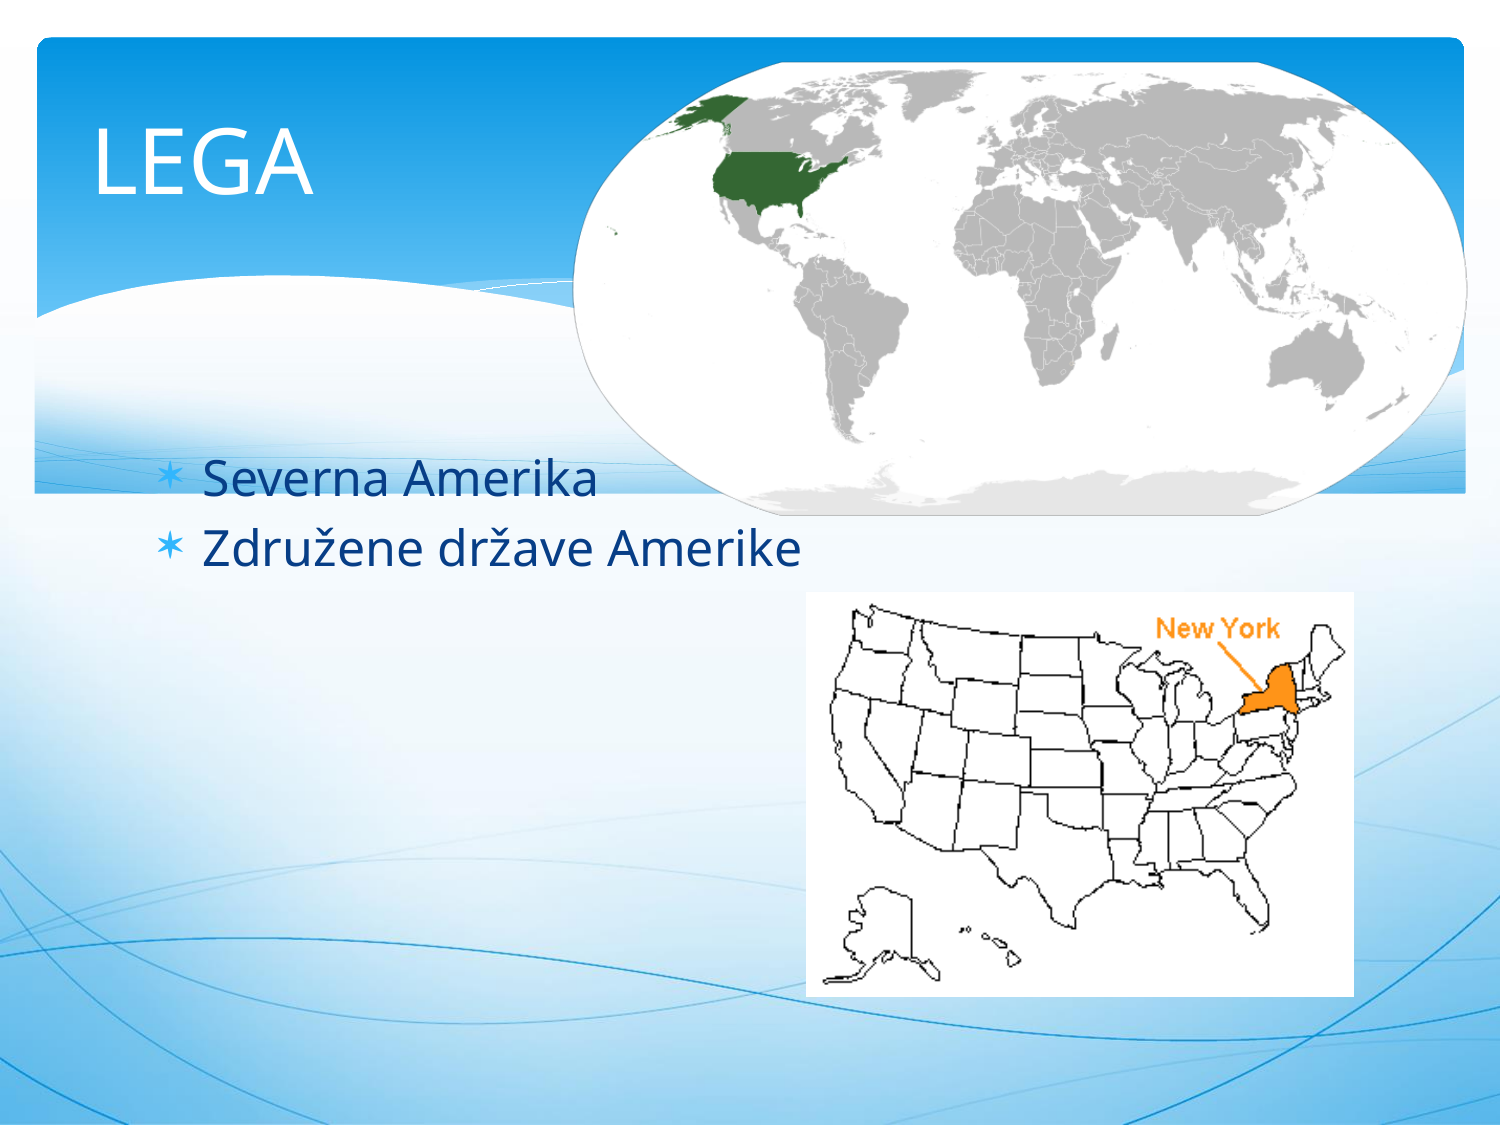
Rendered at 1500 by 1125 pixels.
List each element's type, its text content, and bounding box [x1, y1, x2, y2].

picture [0, 0, 1500, 1125]
list Severna Amerika Združene države Amerike [142, 438, 1359, 1005]
title LEGA [75, 55, 537, 261]
